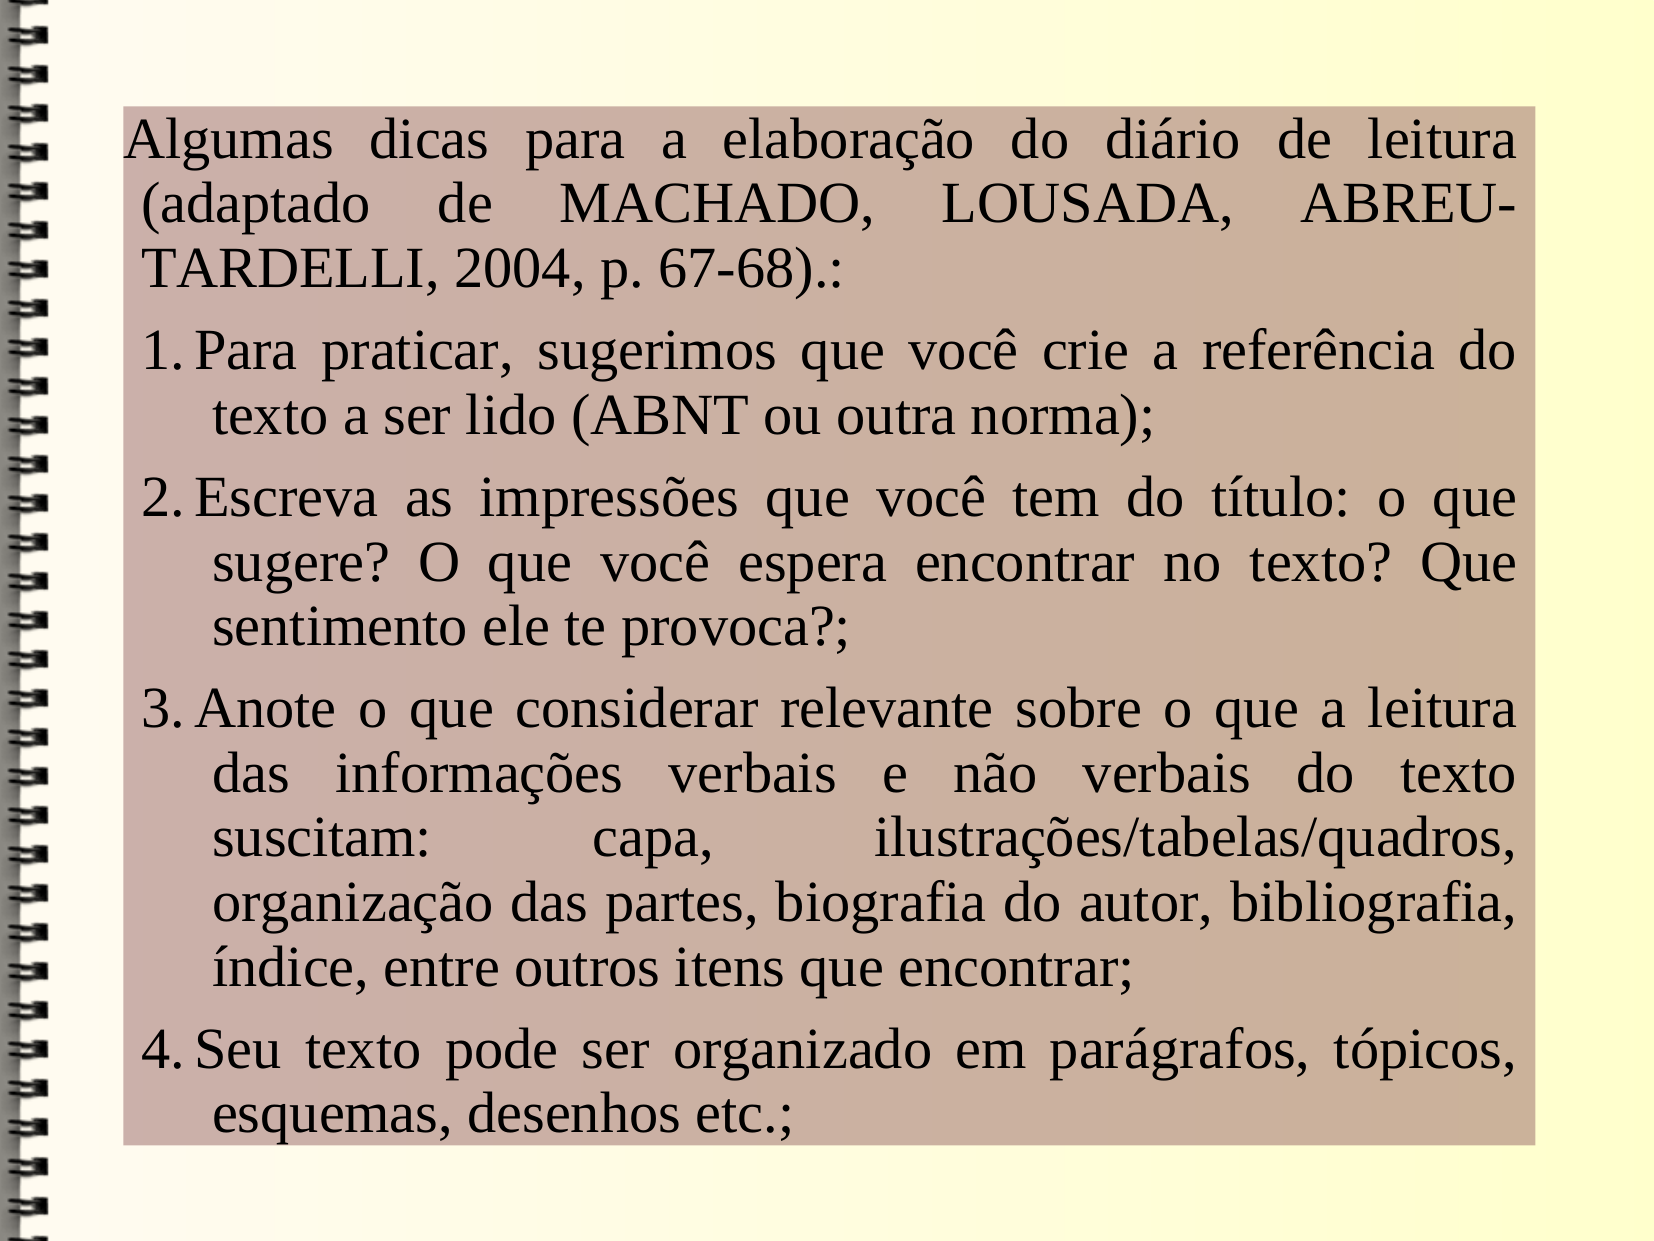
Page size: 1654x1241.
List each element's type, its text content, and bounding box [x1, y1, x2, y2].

list Algumas dicas para a elaboração do diário de leitura (adaptado de MACHADO, LOUSADA, ABREU-TARDELLI, 2004, p. 67-68).: Para praticar, sugerimos que você crie a referência do texto a ser lido (ABNT ou outra norma); Escreva as impressões que você tem do título: o que sugere? O que você espera encontrar no texto? Que sentimento ele te provoca?; Anote o que considerar relevante sobre o que a leitura das informações verbais e não verbais do texto suscitam: capa, ilustrações/tabelas/quadros, organização das partes, biografia do autor, bibliografia, índice, entre outros itens que encontrar; Seu texto pode ser organizado em parágrafos, tópicos, esquemas, desenhos etc.; [123, 106, 1536, 1142]
picture [0, 0, 1654, 1241]
